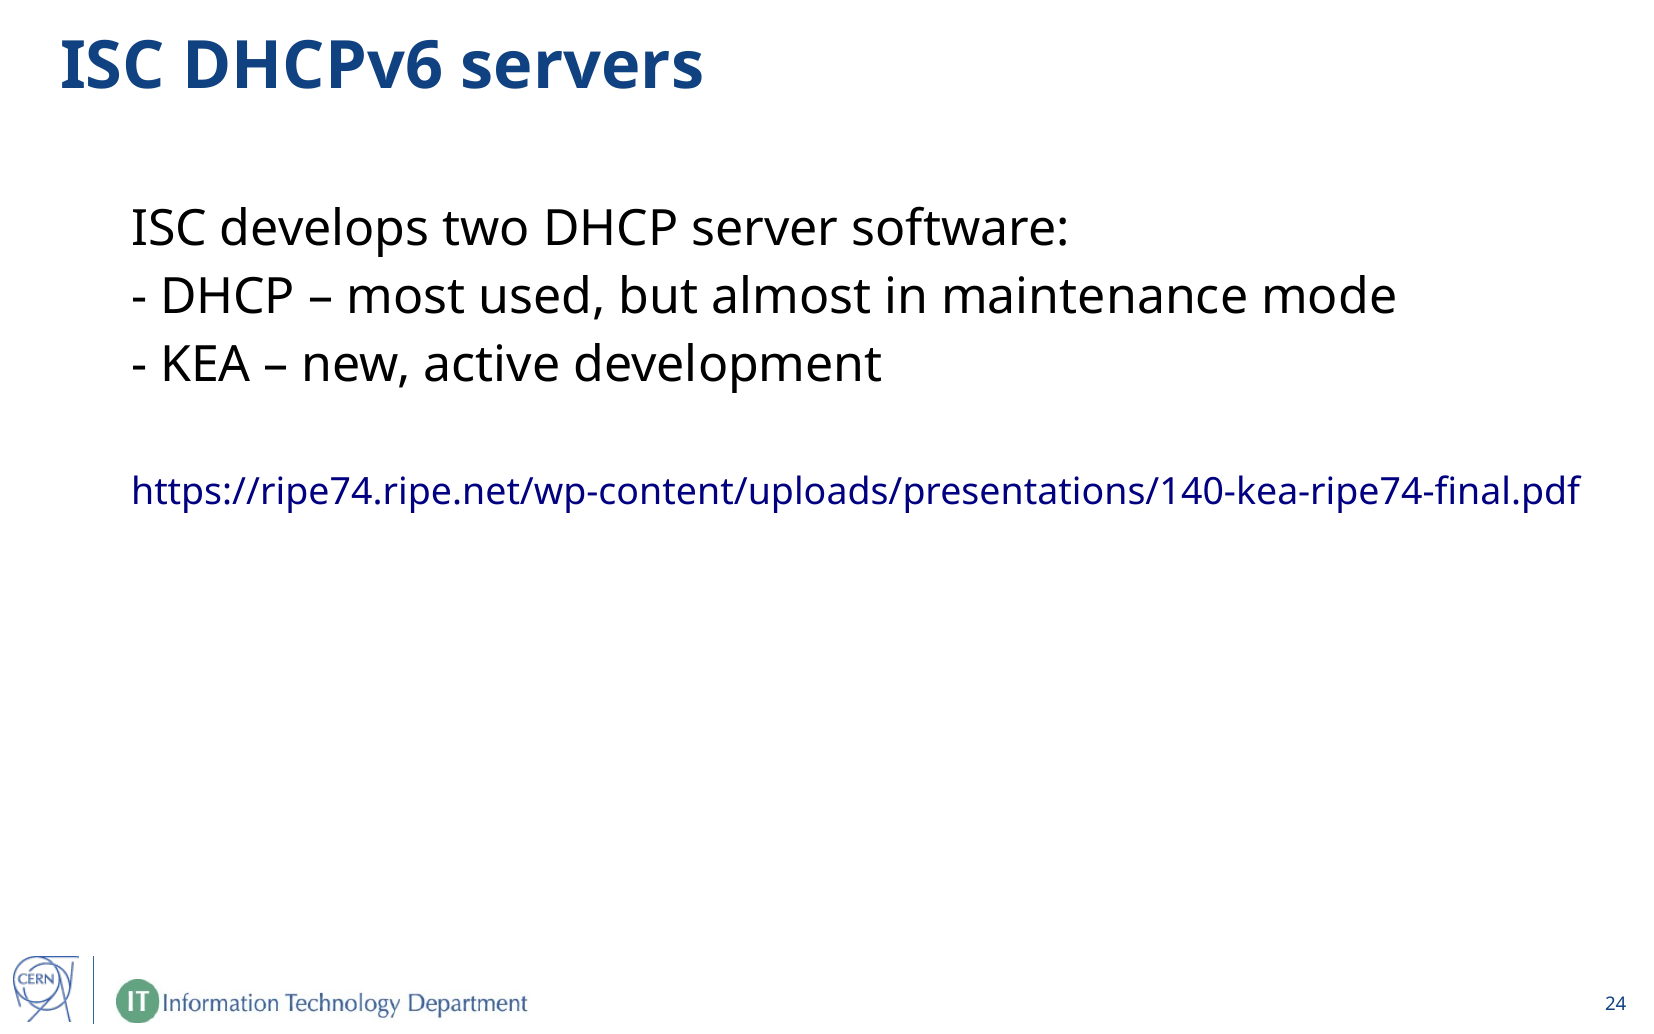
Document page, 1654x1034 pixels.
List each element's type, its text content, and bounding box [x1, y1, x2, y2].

text_box ISC develops two DHCP server software: - DHCP – most used, but almost in maintenance mode - KEA – new, active development https://ripe74.ripe.net/wp-content/uploads/presentations/140-kea-ripe74-final.pdf [116, 184, 1606, 1034]
title ISC DHCPv6 servers [60, 0, 1528, 138]
picture [13, 956, 79, 1032]
